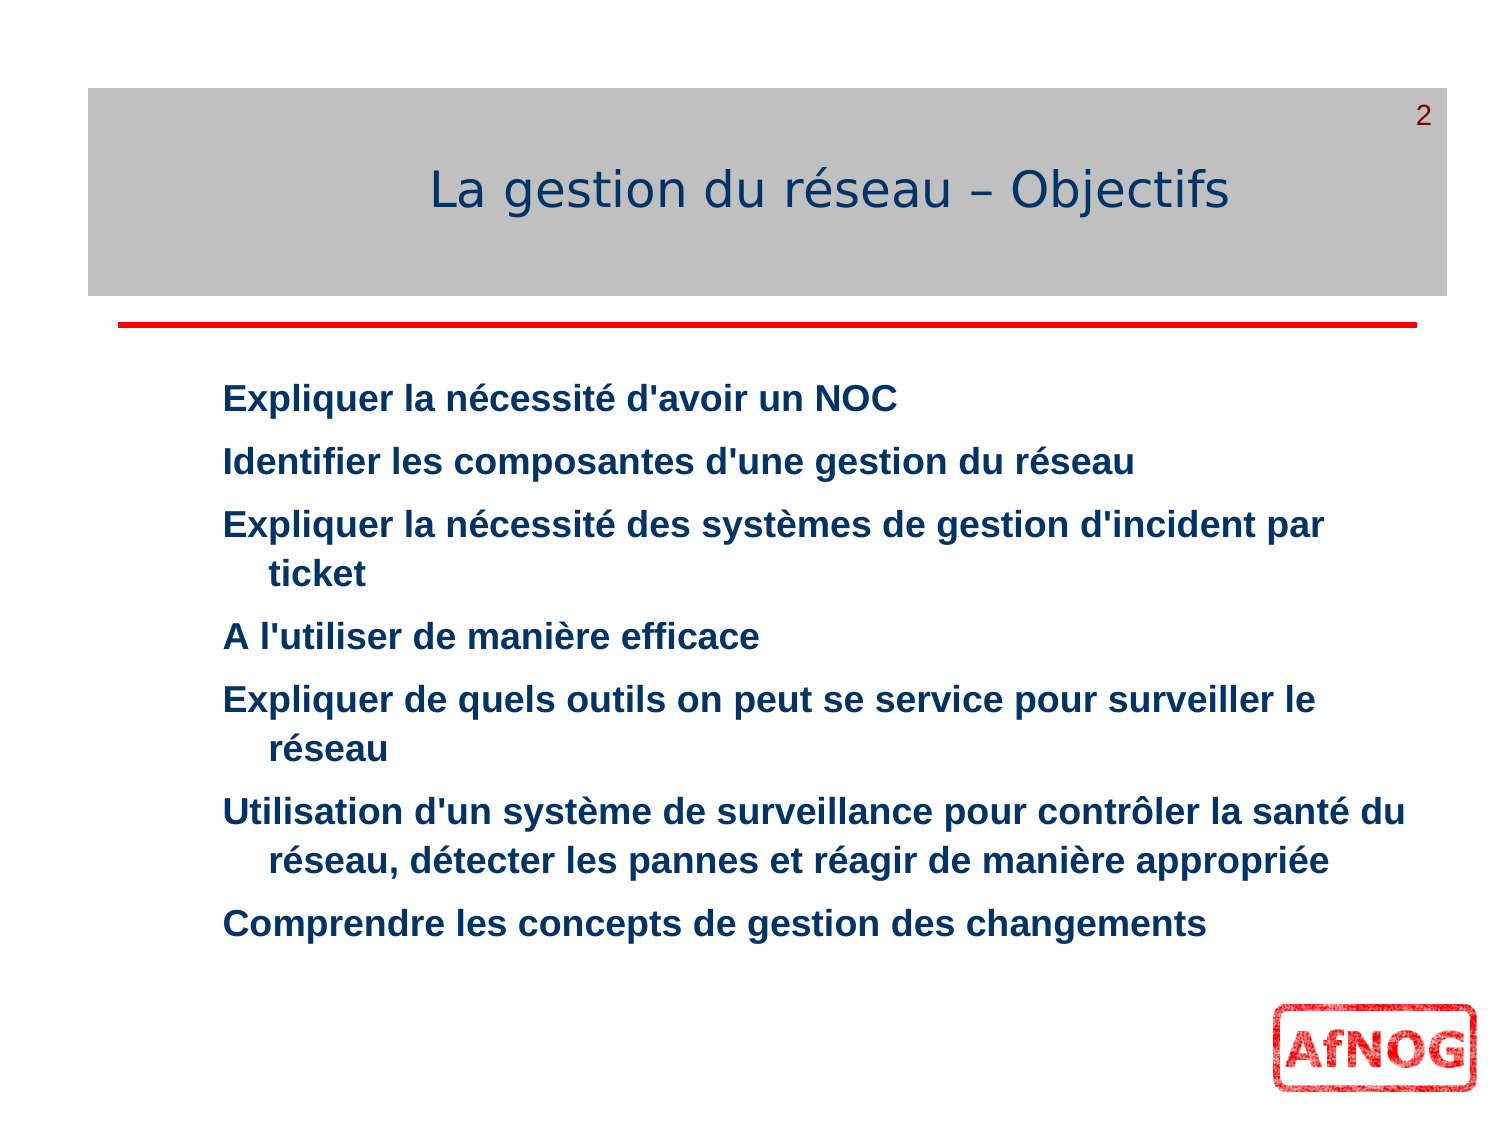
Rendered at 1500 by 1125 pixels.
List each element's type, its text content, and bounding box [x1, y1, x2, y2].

list Expliquer la nécessité d'avoir un NOC Identifier les composantes d'une gestion du réseau Expliquer la nécessité des systèmes de gestion d'incident par ticket A l'utiliser de manière efficace Expliquer de quels outils on peut se service pour surveiller le réseau Utilisation d'un système de surveillance pour contrôler la santé du réseau, détecter les pannes et réagir de manière appropriée Comprendre les concepts de gestion des changements [132, 363, 1439, 1001]
title La gestion du réseau – Objectifs [225, 92, 1436, 295]
picture [1273, 1003, 1477, 1092]
